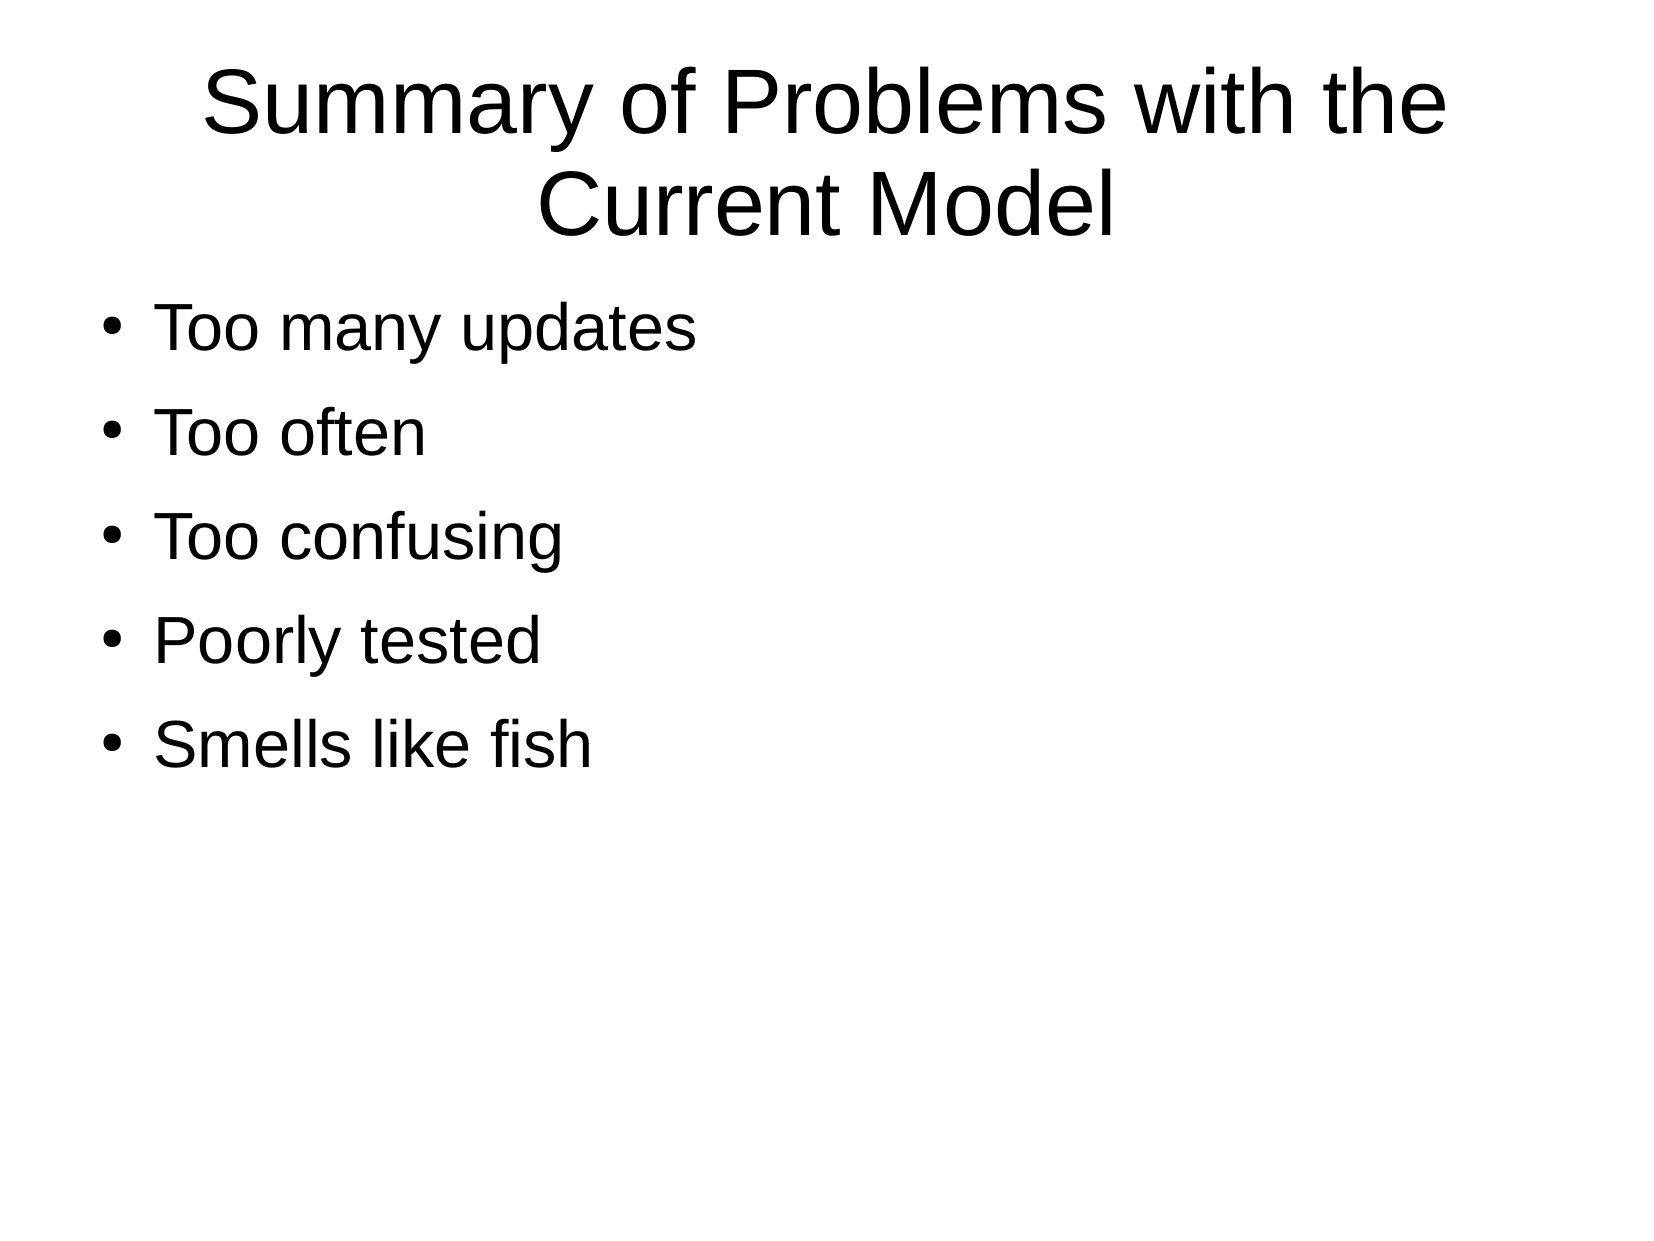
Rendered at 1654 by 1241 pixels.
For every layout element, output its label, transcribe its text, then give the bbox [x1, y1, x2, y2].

list Too many updates Too often Too confusing Poorly tested Smells like fish [82, 290, 1571, 1010]
title Summary of Problems with the Current Model [82, 49, 1571, 257]
